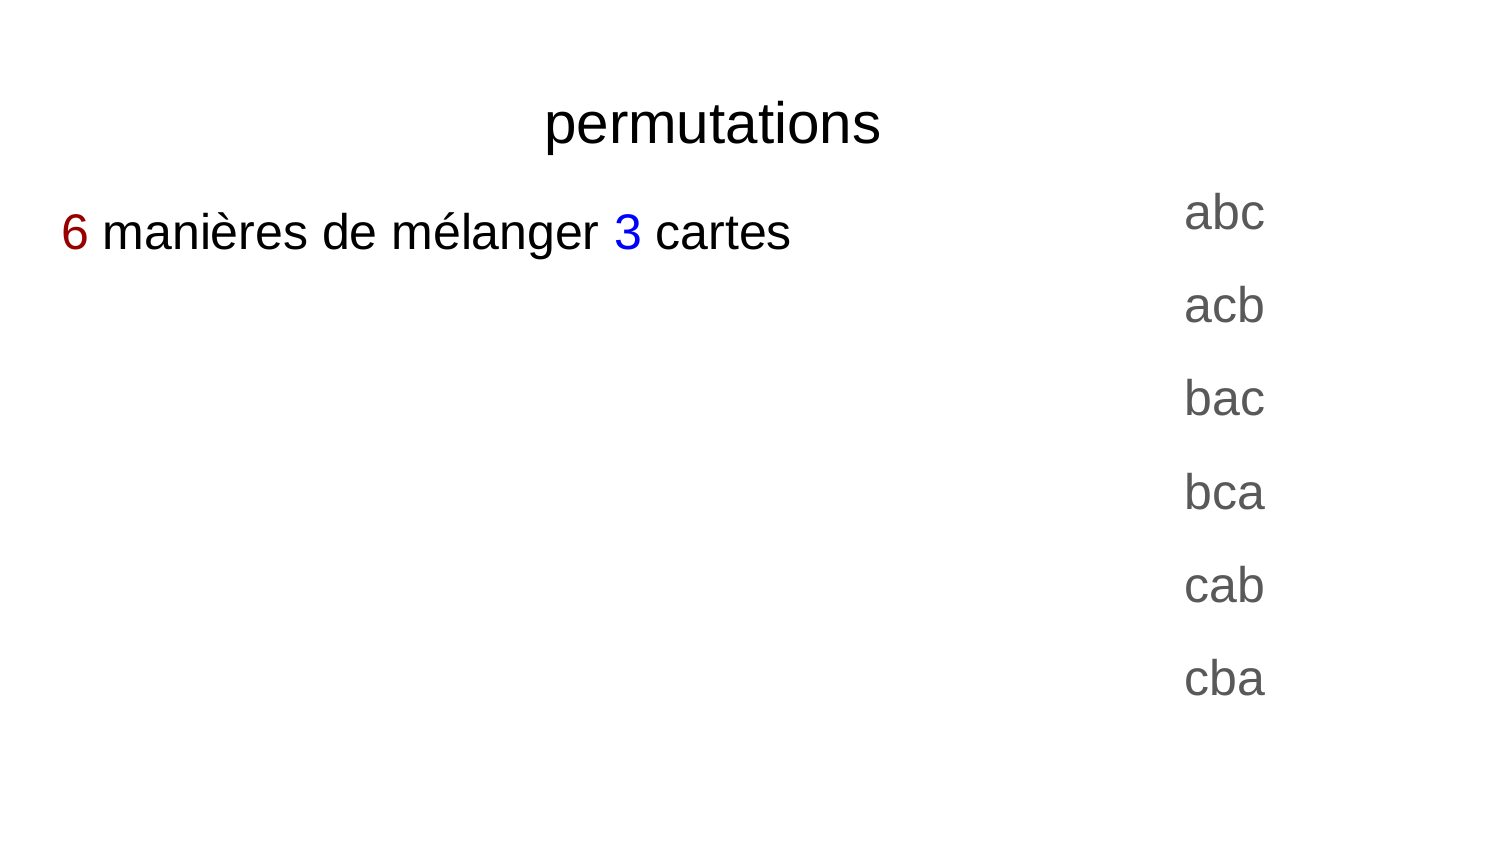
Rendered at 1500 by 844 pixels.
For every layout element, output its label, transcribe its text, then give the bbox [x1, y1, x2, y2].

list abc acb bac bca cab cba [1169, 164, 1424, 775]
text_box 6 manières de mélanger 3 cartes [46, 185, 844, 319]
title permutations [529, 70, 971, 165]
